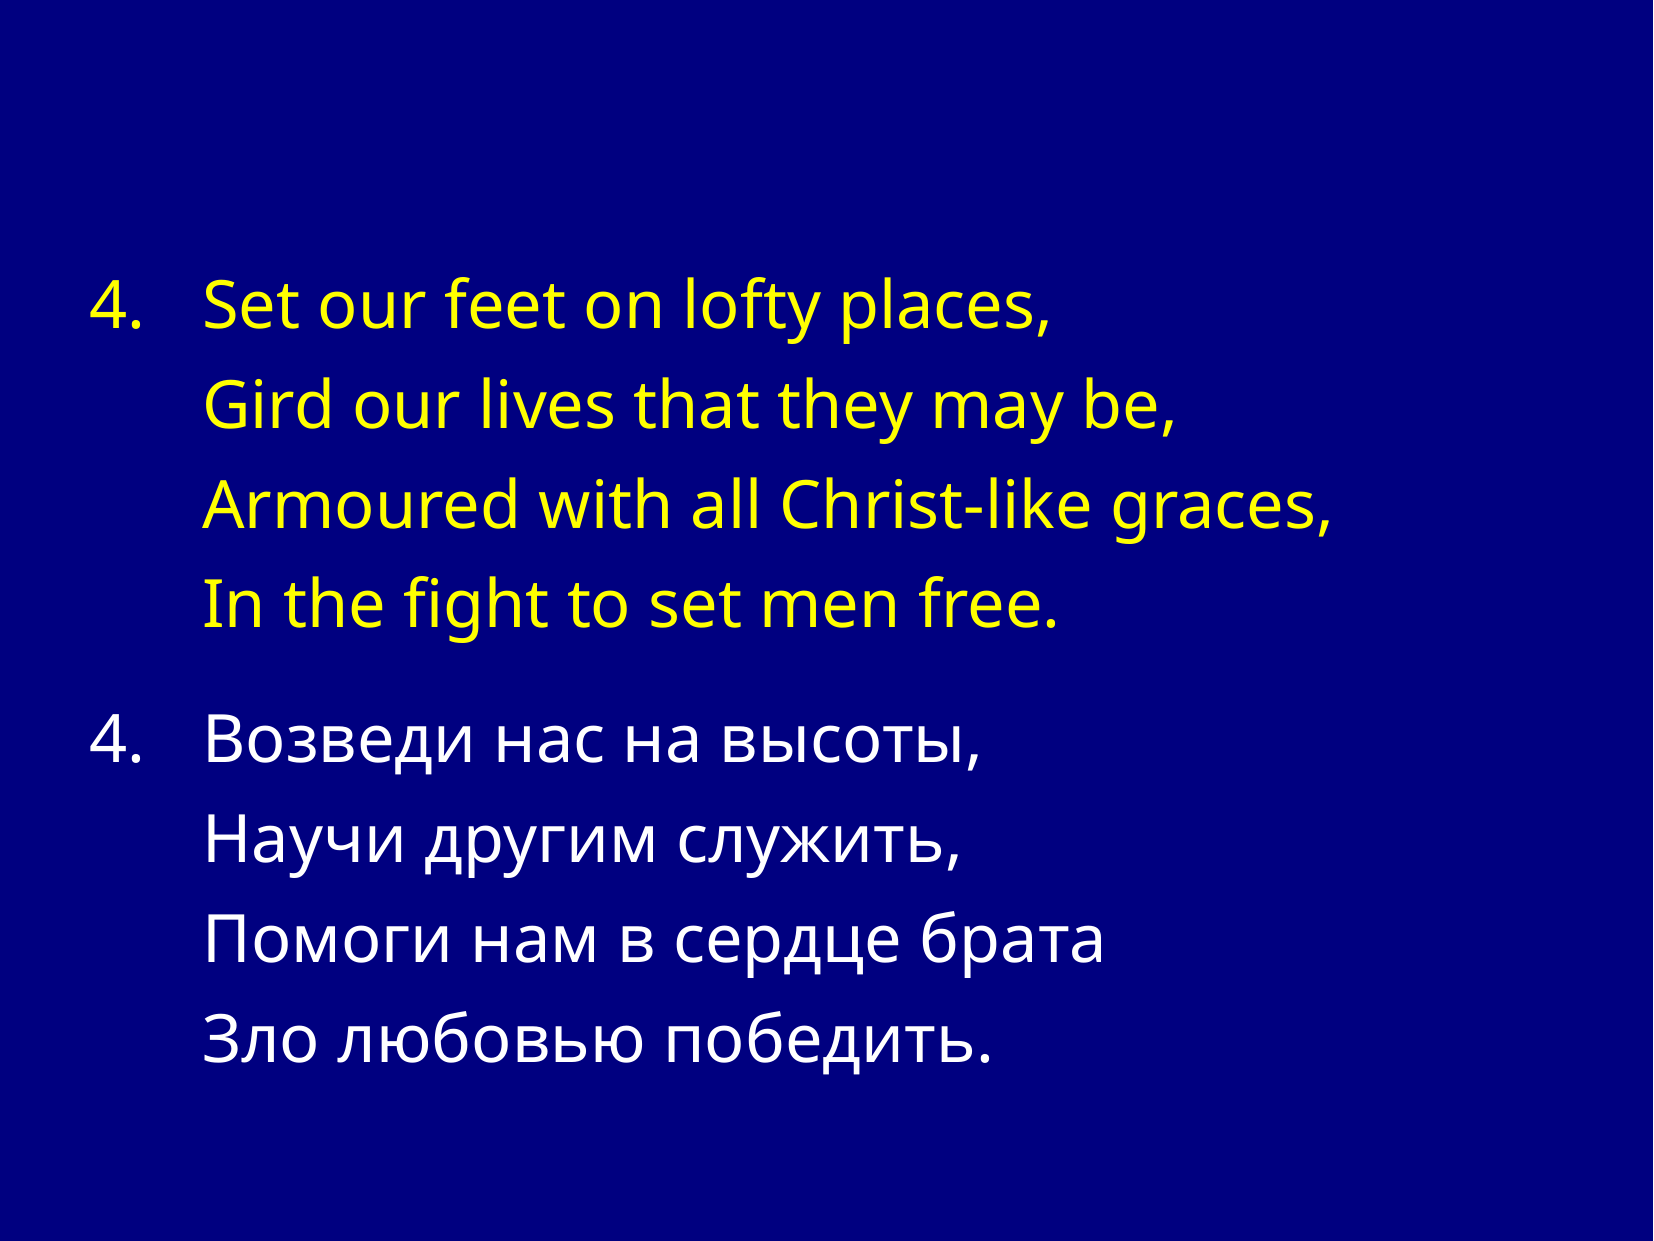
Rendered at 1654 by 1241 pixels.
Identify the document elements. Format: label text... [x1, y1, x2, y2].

text_box 4. Set our feet on lofty places, Gird our lives that they may be, Armoured with all Christ-like graces, In the fight to set men free. [75, 150, 1576, 638]
text_box 4. Возведи нас на высоты, Научи другим служить, Помоги нам в сердце брата Зло любовью победить. [75, 675, 1576, 1163]
